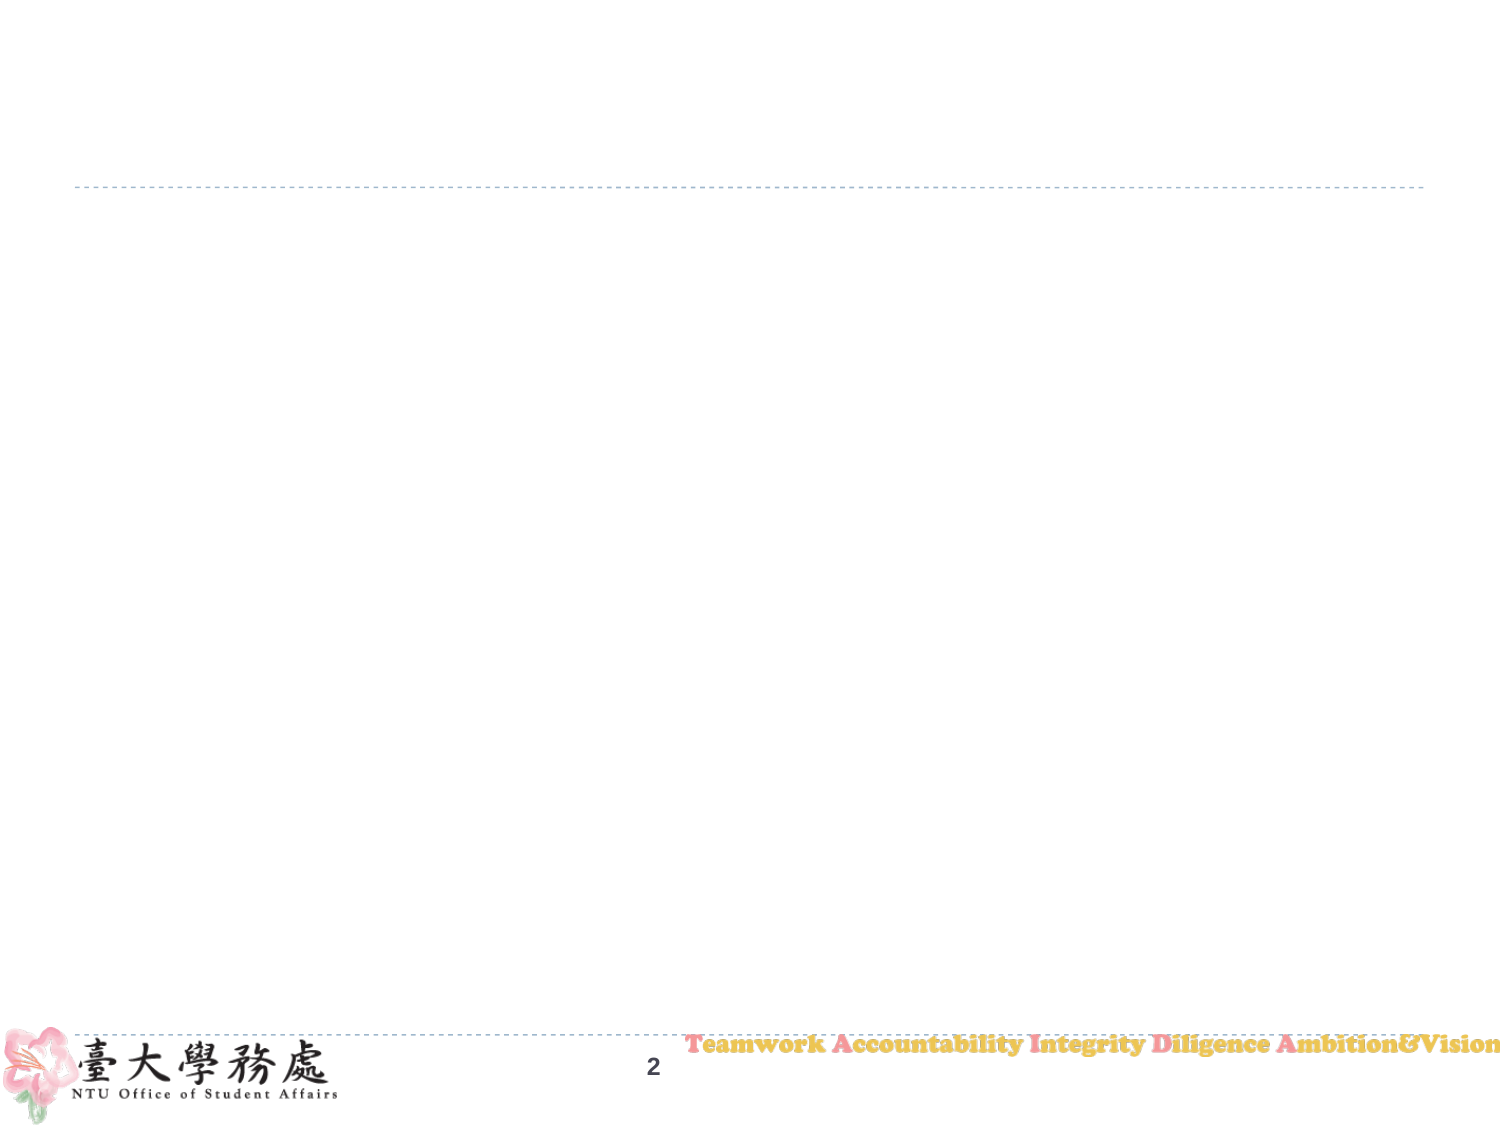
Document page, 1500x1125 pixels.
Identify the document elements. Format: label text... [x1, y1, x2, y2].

text_box 2 [631, 1043, 957, 1104]
text_box [17, 1043, 593, 1104]
